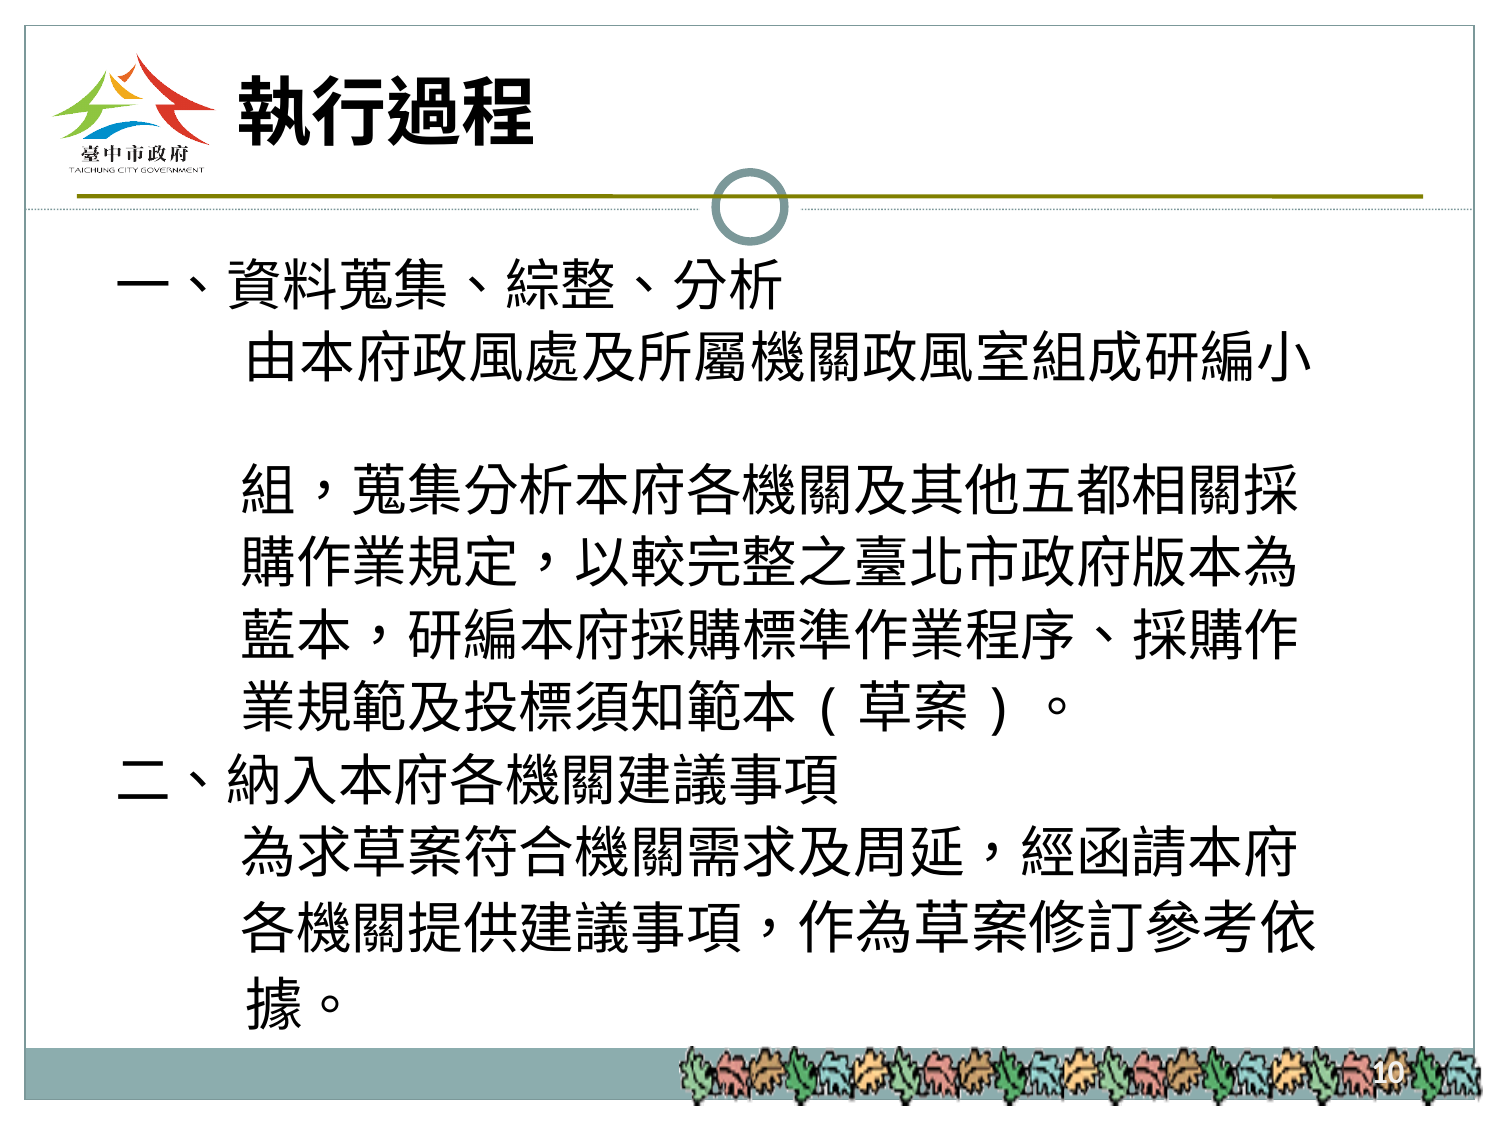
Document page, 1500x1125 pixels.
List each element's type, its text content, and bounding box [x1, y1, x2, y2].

title 執行過程 [49, 37, 1450, 162]
picture [679, 1046, 1350, 1106]
picture [49, 42, 218, 183]
picture [1426, 1046, 1483, 1106]
list 一、資料蒐集、綜整、分析 由本府政風處及所屬機關政風室組成研編小 組，蒐集分析本府各機關及其他五都相關採 購作業規定，以較完整之臺北市政府版本為 藍本，研編本府採購標準作業程序、採購作 業規範及投標須知範本(草案)。 二、納入本府各機關建議事項 為求草案符合機關需求及周延，經函請本府 各機關提供建議事項，作為草案修訂參考依 據。 [100, 249, 1388, 1047]
text_box [1350, 1033, 1426, 1106]
